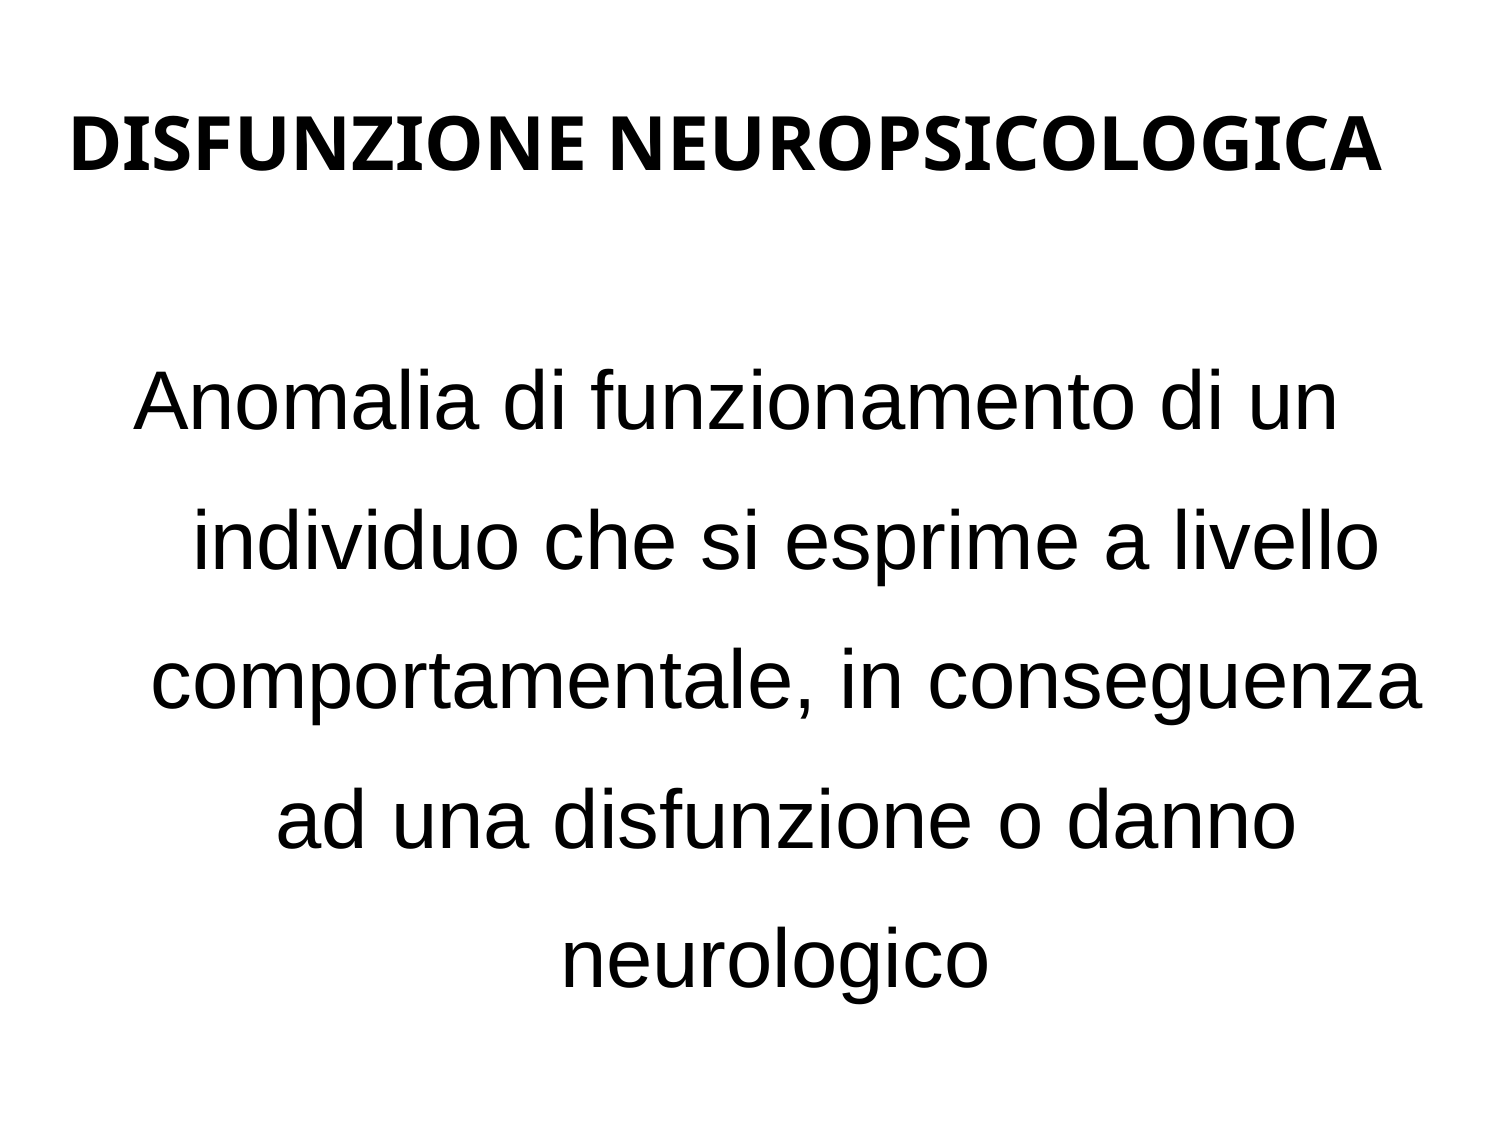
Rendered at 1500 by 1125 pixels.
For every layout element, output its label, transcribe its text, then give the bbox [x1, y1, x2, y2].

text_box Anomalia di funzionamento di un individuo che si esprime a livello comportamentale, in conseguenza ad una disfunzione o danno neurologico [9, 258, 1465, 1013]
text_box DISFUNZIONE NEUROPSICOLOGICA [52, 82, 1453, 189]
